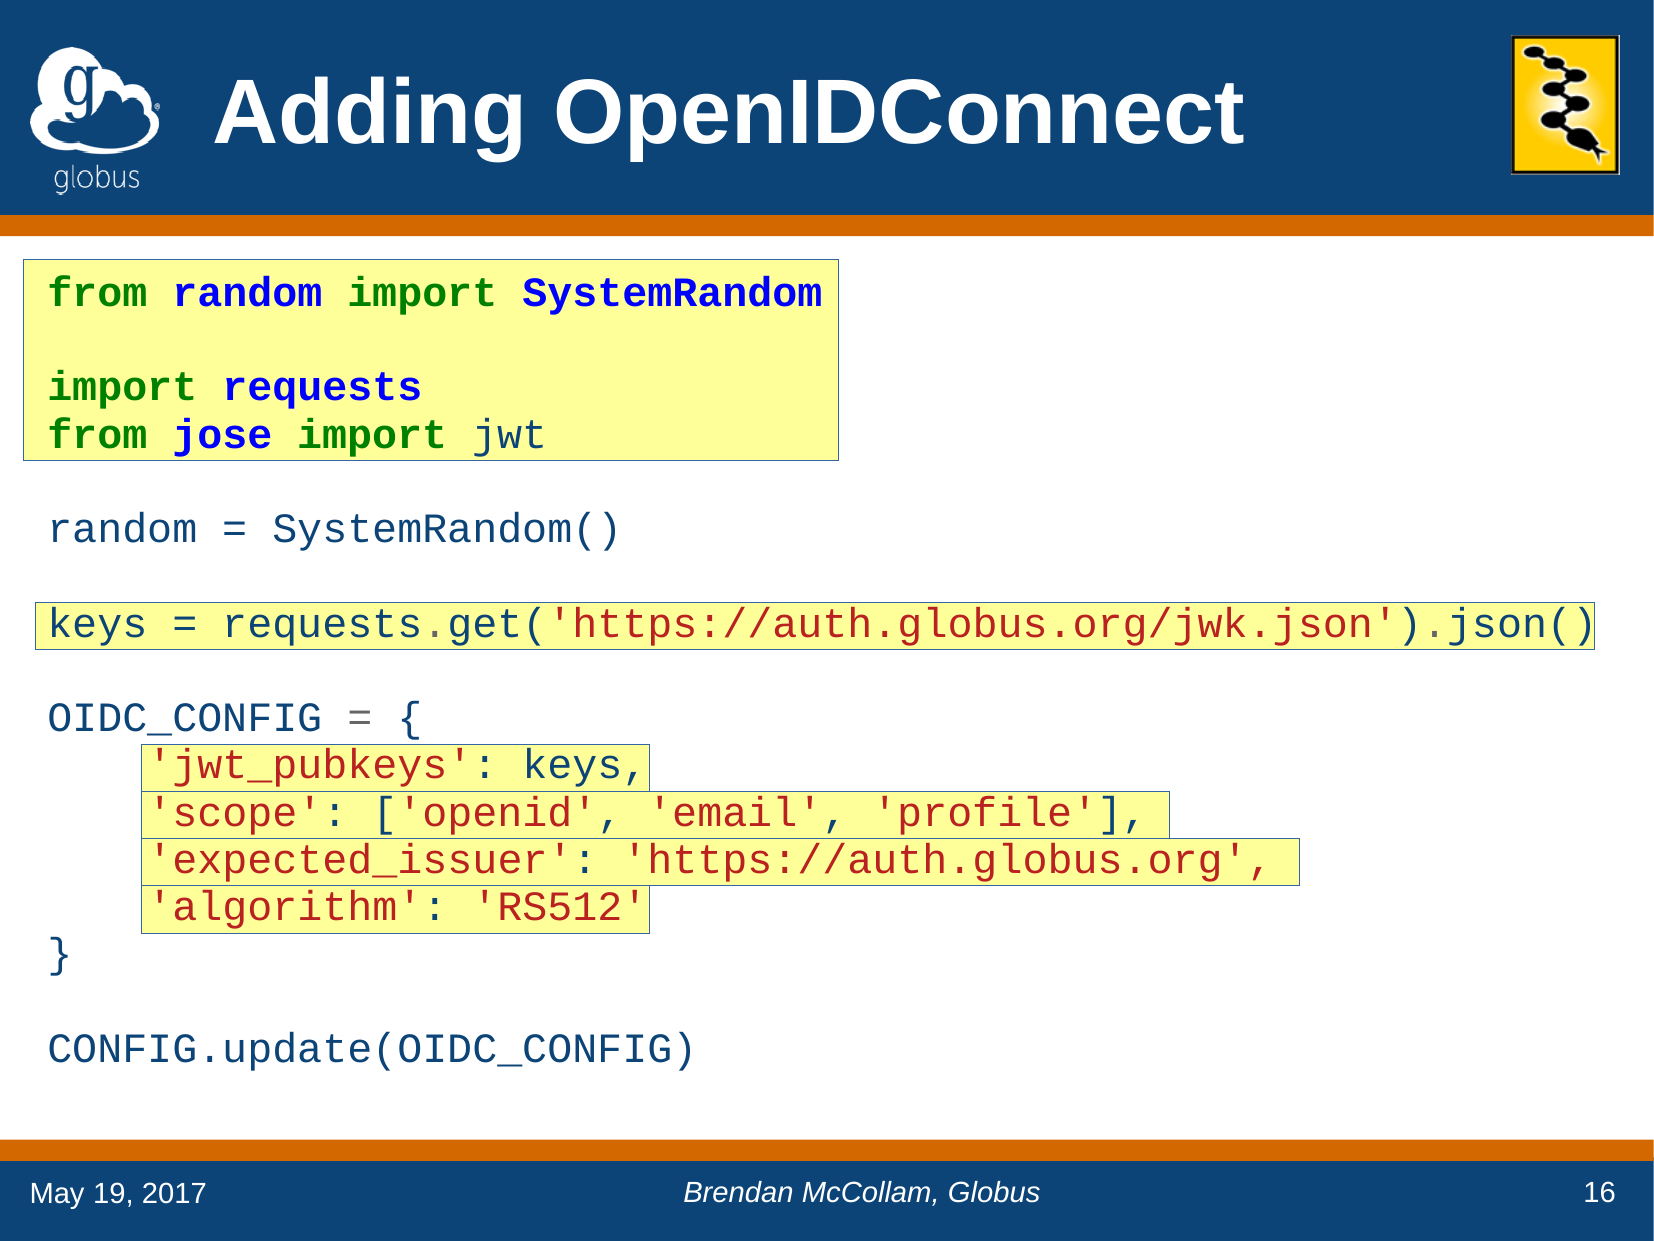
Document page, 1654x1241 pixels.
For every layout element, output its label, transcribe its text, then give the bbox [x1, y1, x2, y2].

text_box [35, 602, 47, 650]
picture [30, 47, 160, 195]
text_box [23, 259, 839, 461]
list from random import SystemRandom import requests from jose import jwt random = SystemRandom() keys = requests.get('https://auth.globus.org/jwk.json').json() OIDC_CONFIG = { 'jwt_pubkeys': keys, 'scope': ['openid', 'email', 'profile'], 'expected_issuer': 'https://auth.globus.org', 'algorithm': 'RS512' } CONFIG.update(OIDC_CONFIG) [47, 271, 1607, 1111]
title Adding OpenIDConnect [212, 8, 1465, 216]
picture [1511, 35, 1620, 175]
